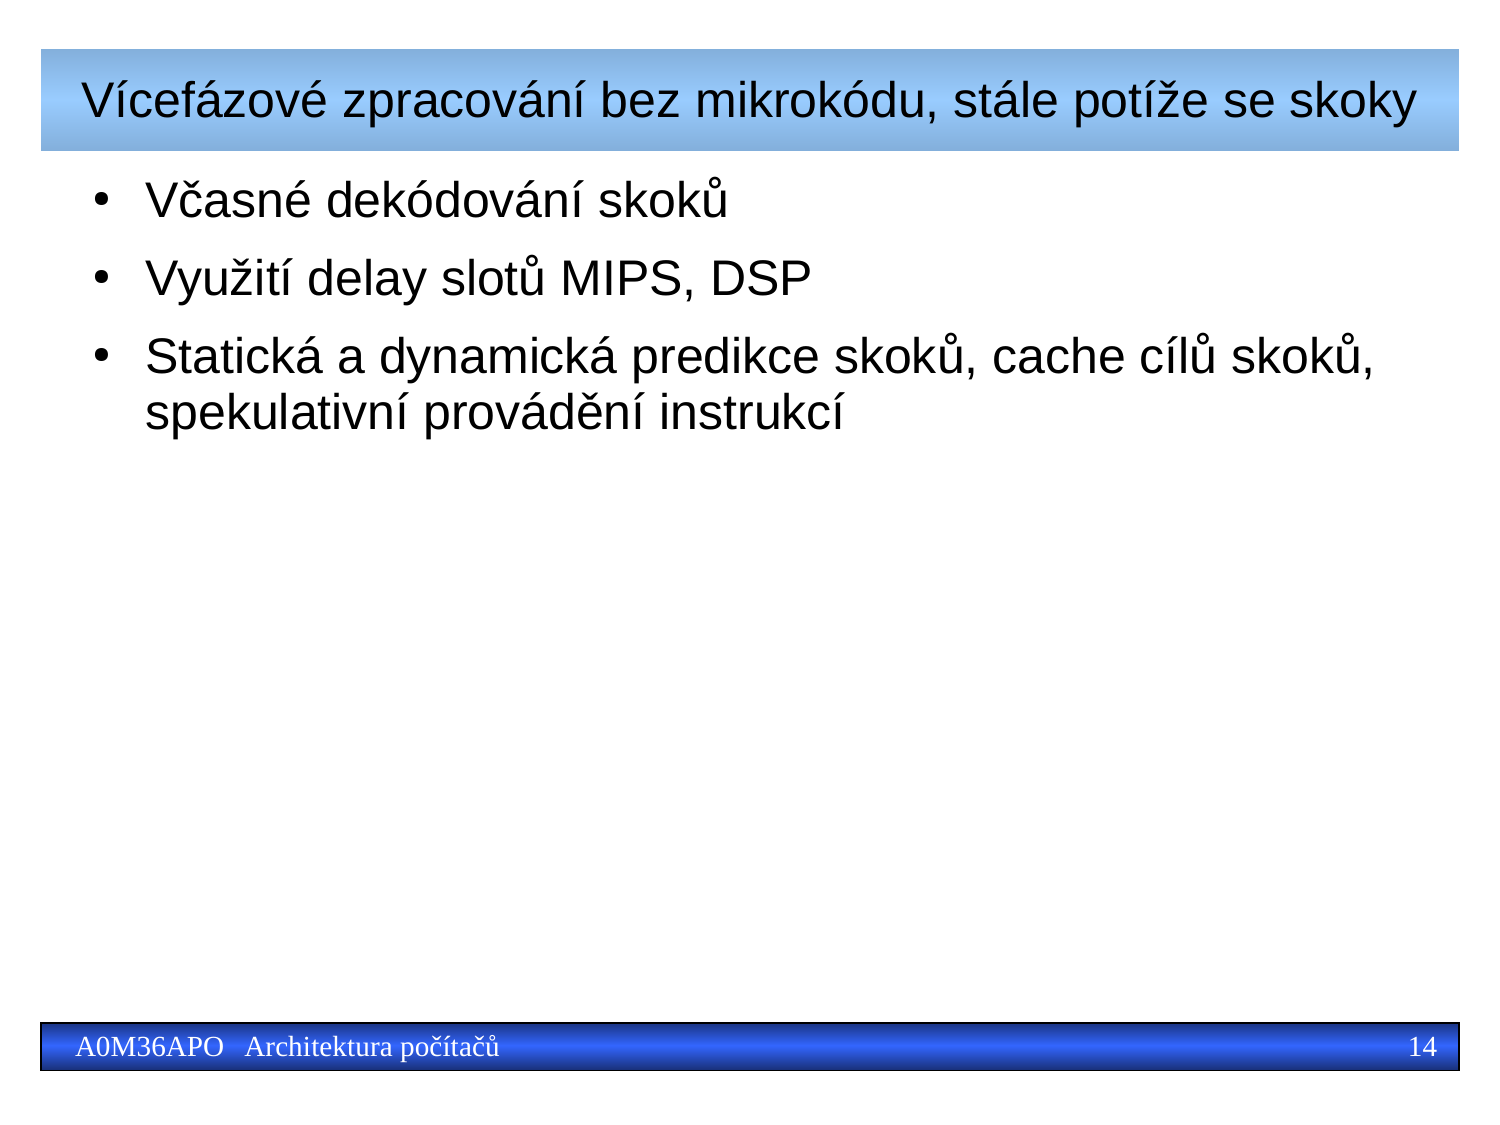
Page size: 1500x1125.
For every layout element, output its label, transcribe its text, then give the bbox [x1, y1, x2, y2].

title Vícefázové zpracování bez mikrokódu, stále potíže se skoky [41, 49, 1459, 151]
list Včasné dekódování skoků Využití delay slotů MIPS, DSP Statická a dynamická predikce skoků, cache cílů skoků, spekulativní provádění instrukcí [75, 172, 1426, 916]
